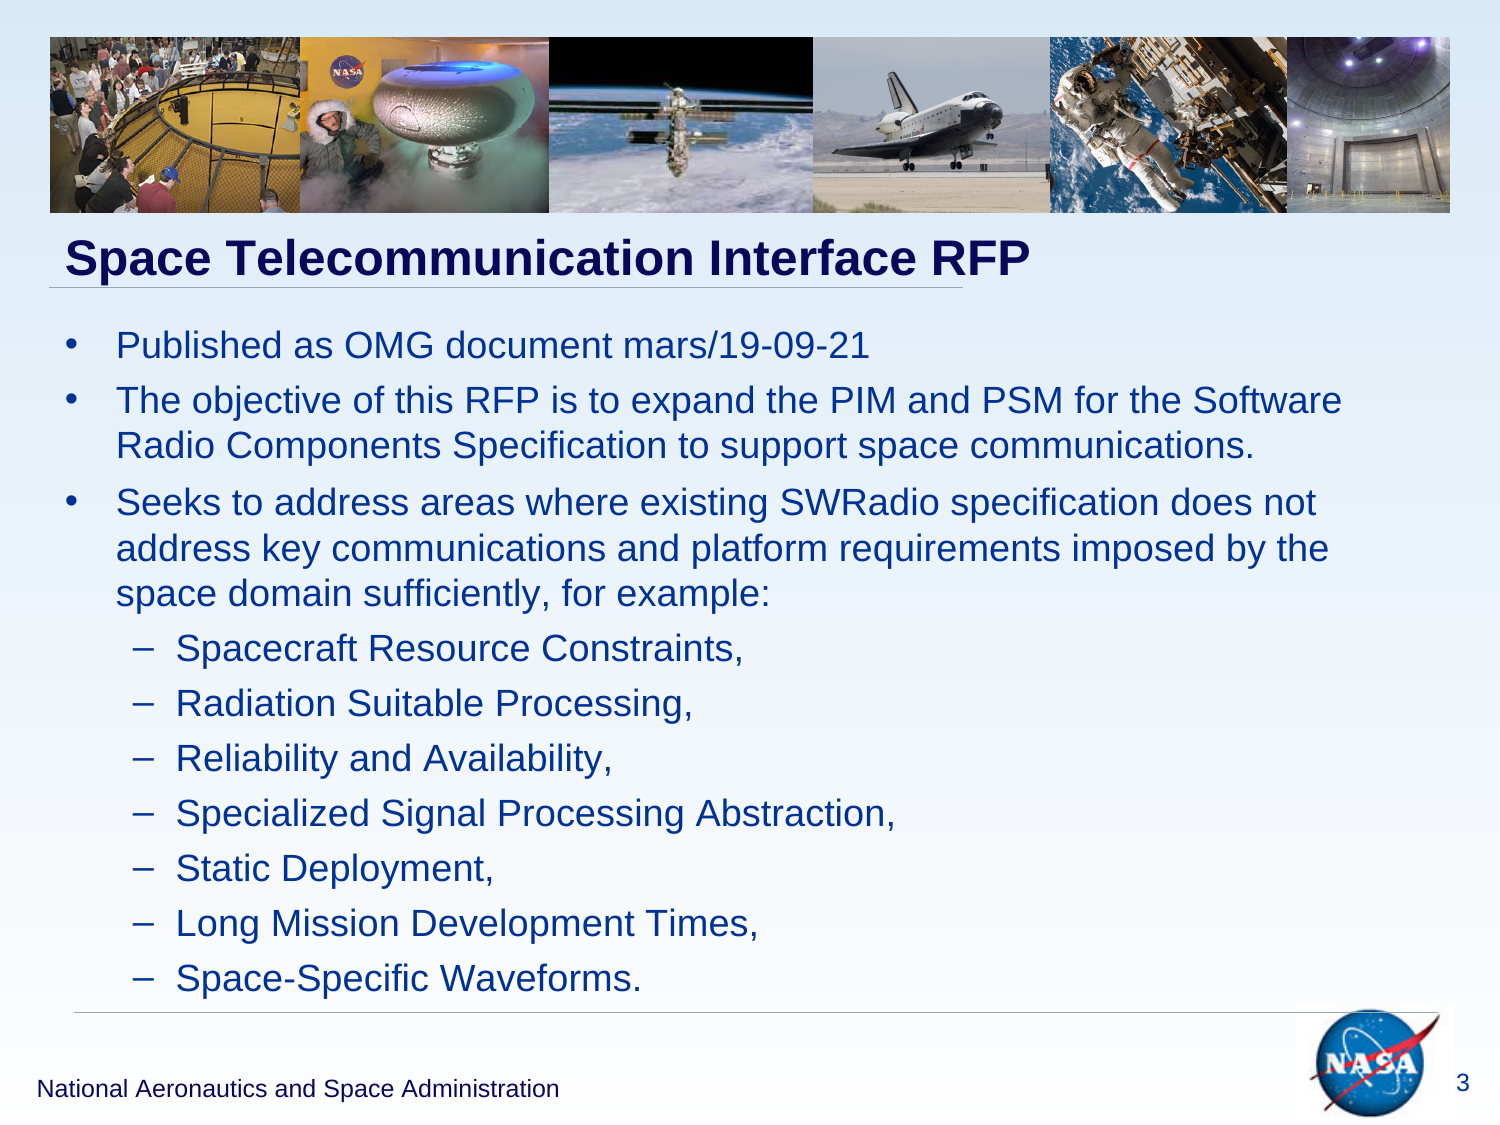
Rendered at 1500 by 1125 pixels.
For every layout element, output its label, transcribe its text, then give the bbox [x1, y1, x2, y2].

picture [1296, 1004, 1454, 1123]
title Space Telecommunication Interface RFP [50, 213, 1326, 298]
picture [50, 37, 1450, 213]
list Published as OMG document mars/19-09-21 The objective of this RFP is to expand the PIM and PSM for the Software Radio Components Specification to support space communications. Seeks to address areas where existing SWRadio specification does not address key communications and platform requirements imposed by the space domain sufficiently, for example: Spacecraft Resource Constraints, Radiation Suitable Processing, Reliability and Availability, Specialized Signal Processing Abstraction, Static Deployment, Long Mission Development Times, Space-Specific Waveforms. [49, 312, 1438, 1013]
